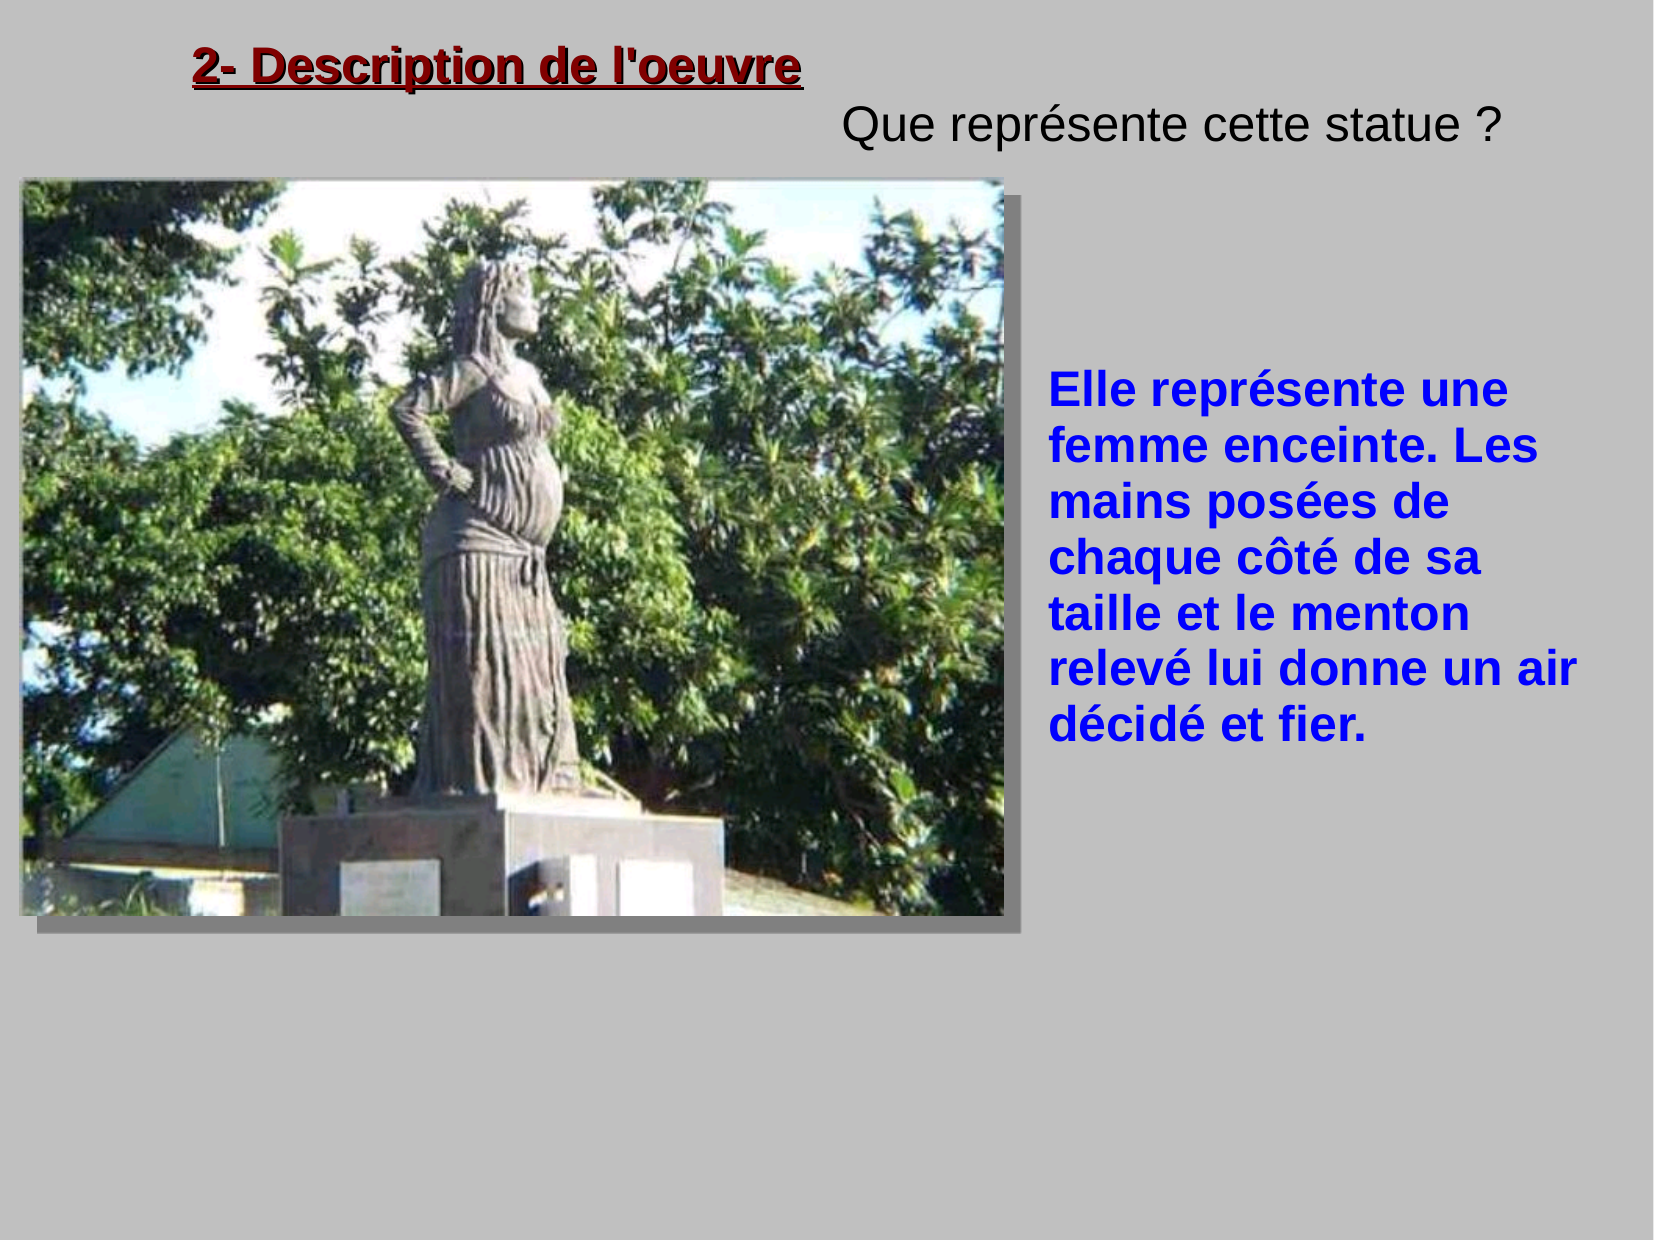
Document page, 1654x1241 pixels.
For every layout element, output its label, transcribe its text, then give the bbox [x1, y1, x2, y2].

text_box Que représente cette statue ? [826, 88, 1625, 189]
picture [19, 177, 1004, 916]
text_box 2- Description de l'oeuvre [177, 29, 975, 102]
text_box Elle représente une femme enceinte. Les mains posées de chaque côté de sa taille et le menton relevé lui donne un air décidé et fier. [1033, 354, 1595, 857]
